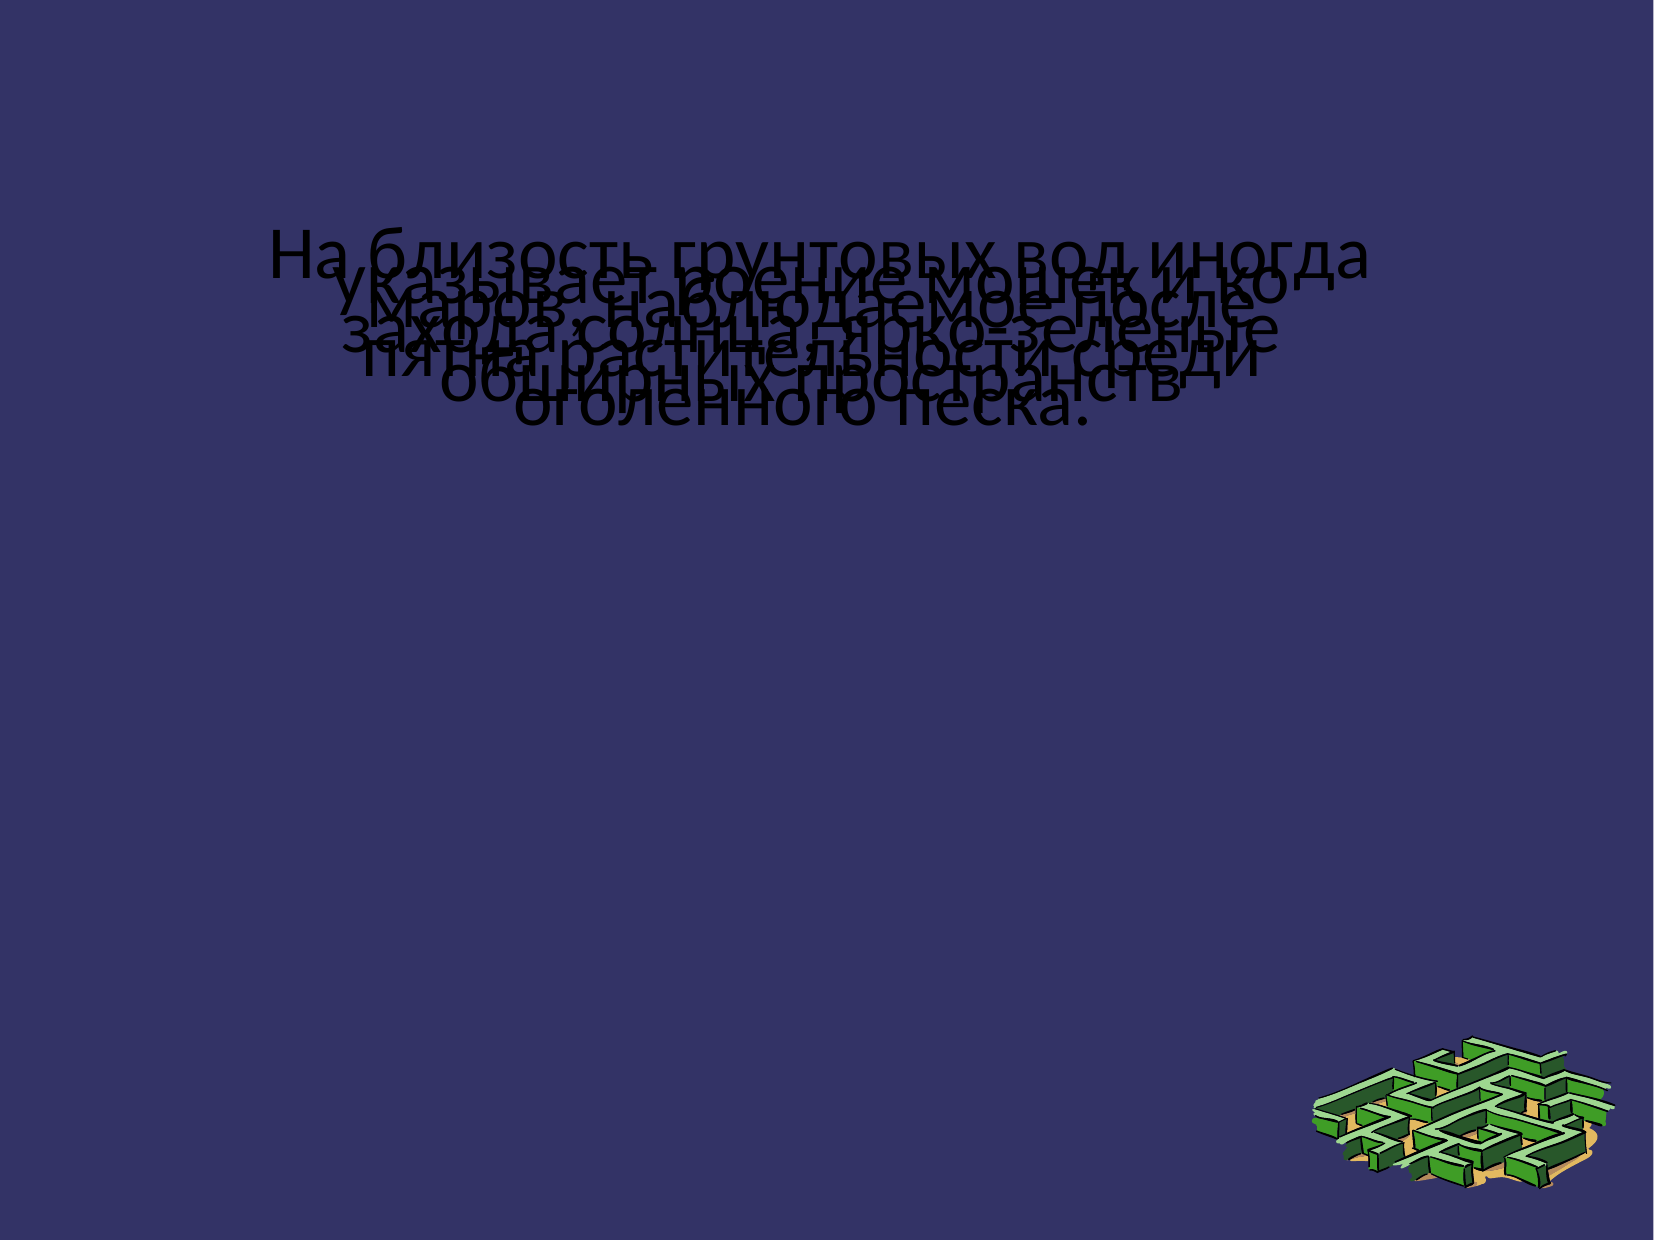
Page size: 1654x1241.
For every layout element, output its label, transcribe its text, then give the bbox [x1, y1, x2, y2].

text_box На близость грунтовых вод иногда указывает роение мошек и ко­маров, наблюдаемое после захода солнца, ярко-зеленые пятна растительности среди обширных пространств оголенного песка. [236, 265, 1388, 923]
